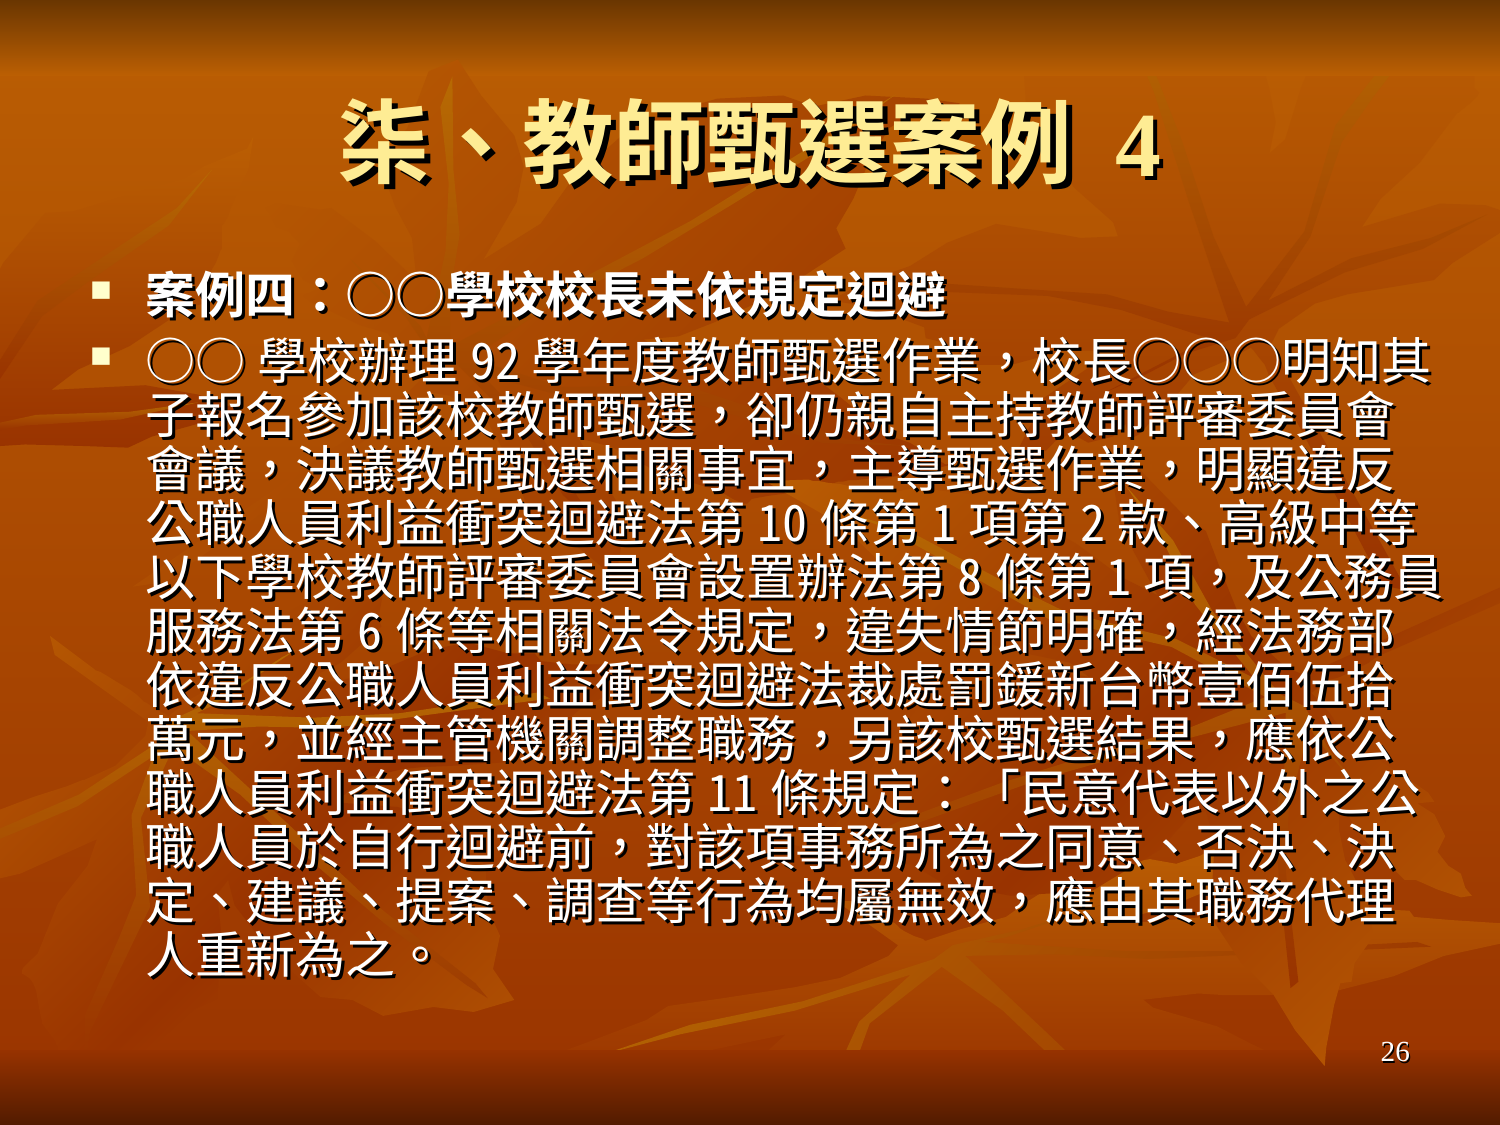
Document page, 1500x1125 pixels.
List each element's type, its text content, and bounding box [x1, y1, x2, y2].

list 案例四：○○學校校長未依規定迴避 ○○學校辦理92學年度教師甄選作業，校長○○○明知其子報名參加該校教師甄選，卻仍親自主持教師評審委員會會議，決議教師甄選相關事宜，主導甄選作業，明顯違反公職人員利益衝突迴避法第10條第1項第2款、高級中等以下學校教師評審委員會設置辦法第8條第1項，及公務員服務法第6條等相關法令規定，違失情節明確，經法務部依違反公職人員利益衝突迴避法裁處罰鍰新台幣壹佰伍拾萬元，並經主管機關調整職務，另該校甄選結果，應依公職人員利益衝突迴避法第11條規定：「民意代表以外之公職人員於自行迴避前，對該項事務所為之同意、否決、決定、建議、提案、調查等行為均屬無效，應由其職務代理人重新為之。 [74, 262, 1459, 1059]
title 柒、教師甄選案例 4 [75, 45, 1426, 234]
